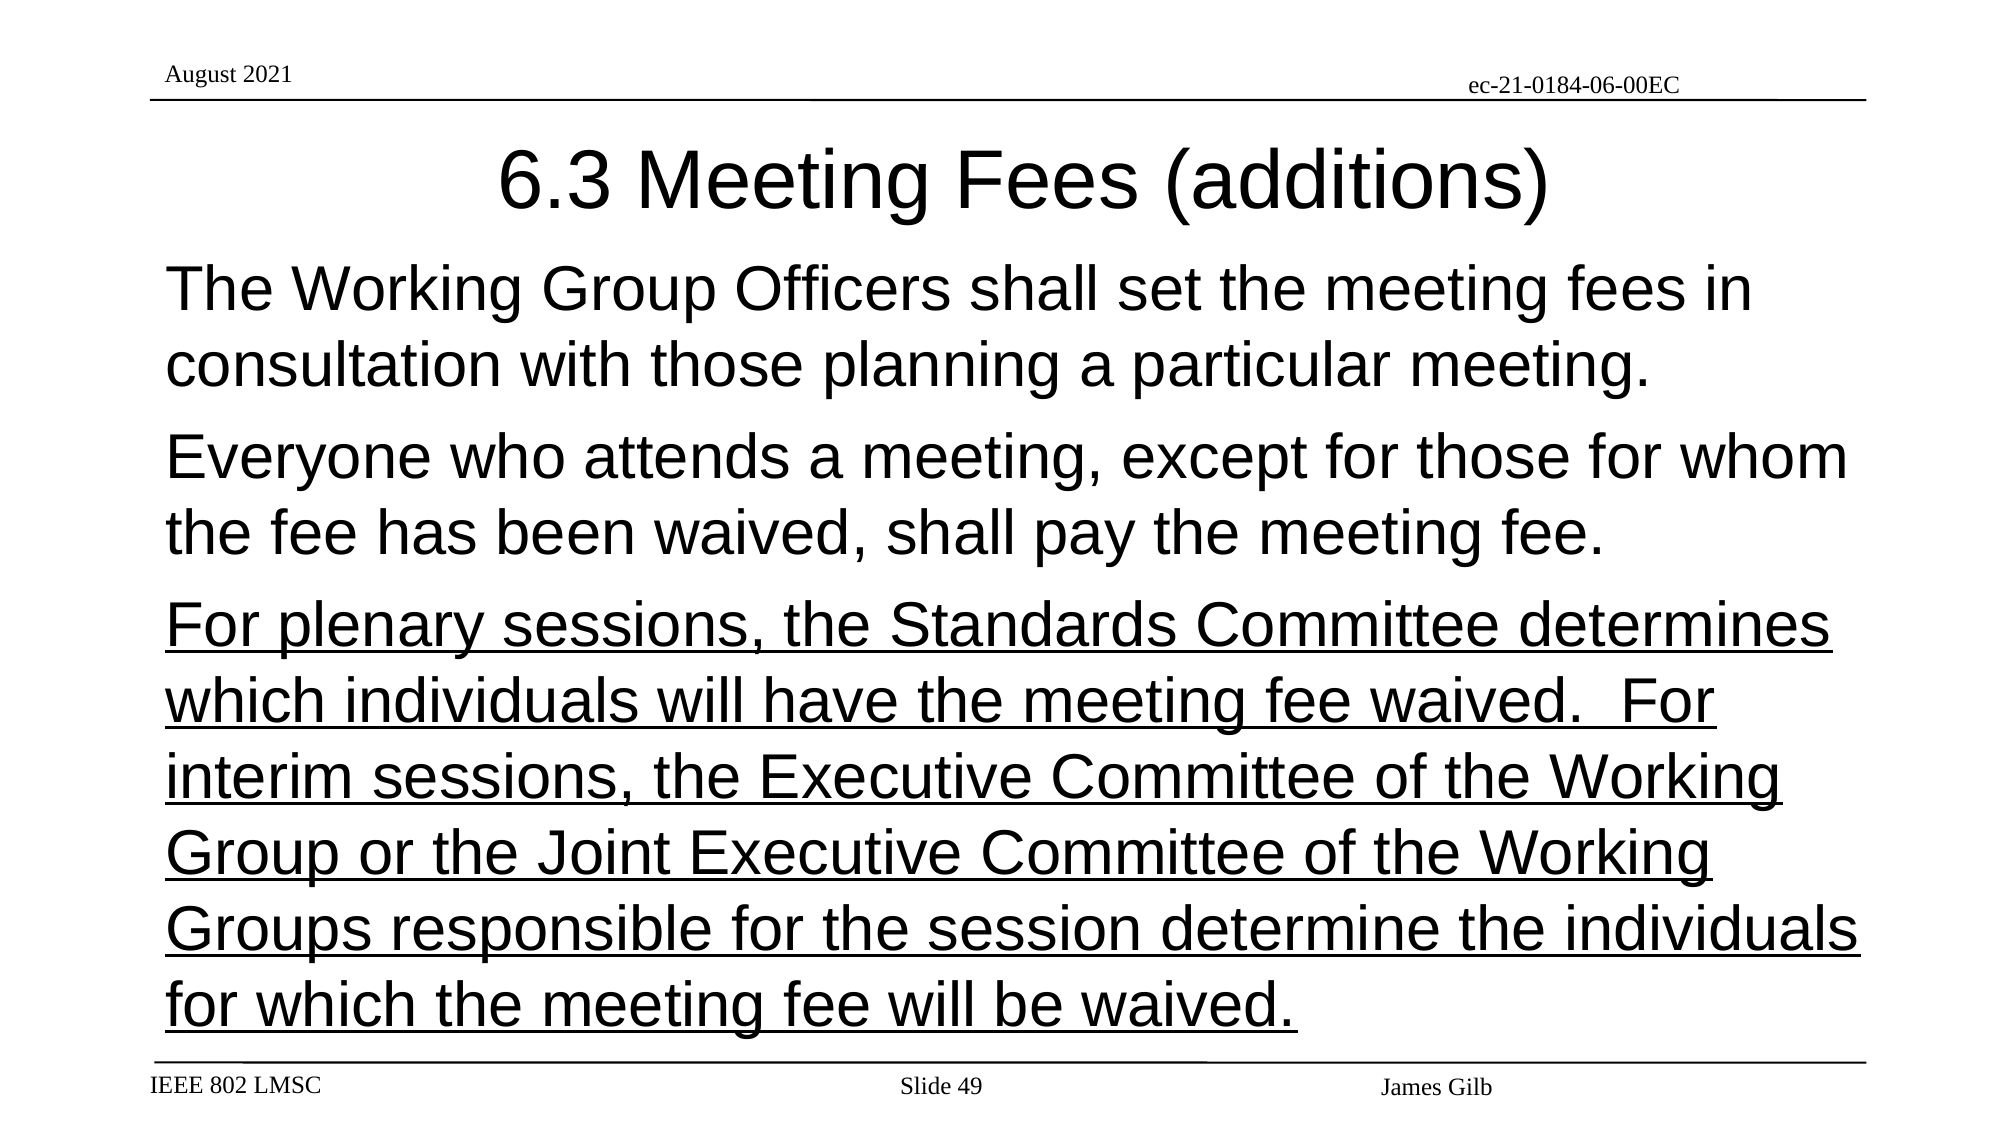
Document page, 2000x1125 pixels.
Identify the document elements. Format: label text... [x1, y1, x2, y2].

list The Working Group Officers shall set the meeting fees in consultation with those planning a particular meeting. Everyone who attends a meeting, except for those for whom the fee has been waived, shall pay the meeting fee. For plenary sessions, the Standards Committee determines which individuals will have the meeting fee waived. For interim sessions, the Executive Committee of the Working Group or the Joint Executive Committee of the Working Groups responsible for the session determine the individuals for which the meeting fee will be waived. [150, 239, 1900, 1051]
title 6.3 Meeting Fees (additions) [149, 112, 1900, 238]
text_box Slide [799, 1069, 1083, 1108]
